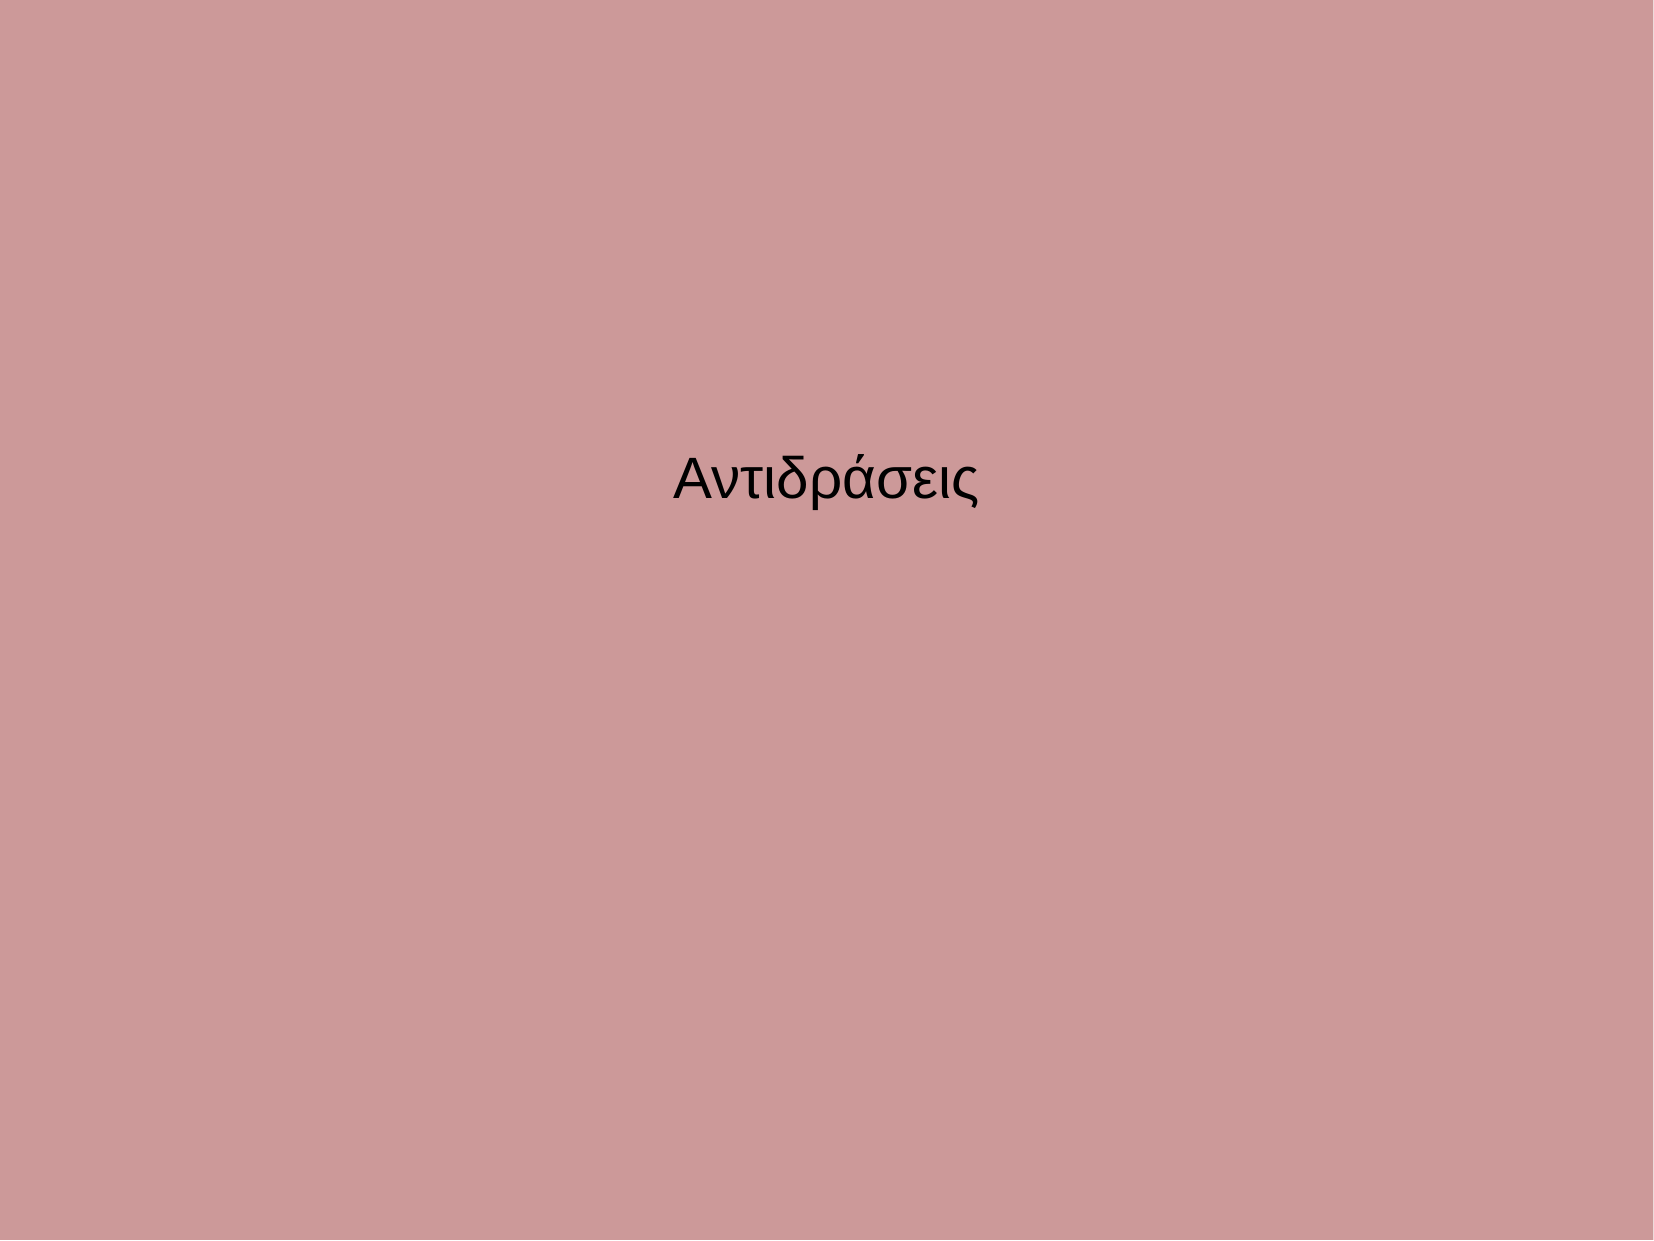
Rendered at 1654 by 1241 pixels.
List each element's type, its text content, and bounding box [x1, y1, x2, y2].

title Αντιδράσεις [82, 0, 1571, 509]
